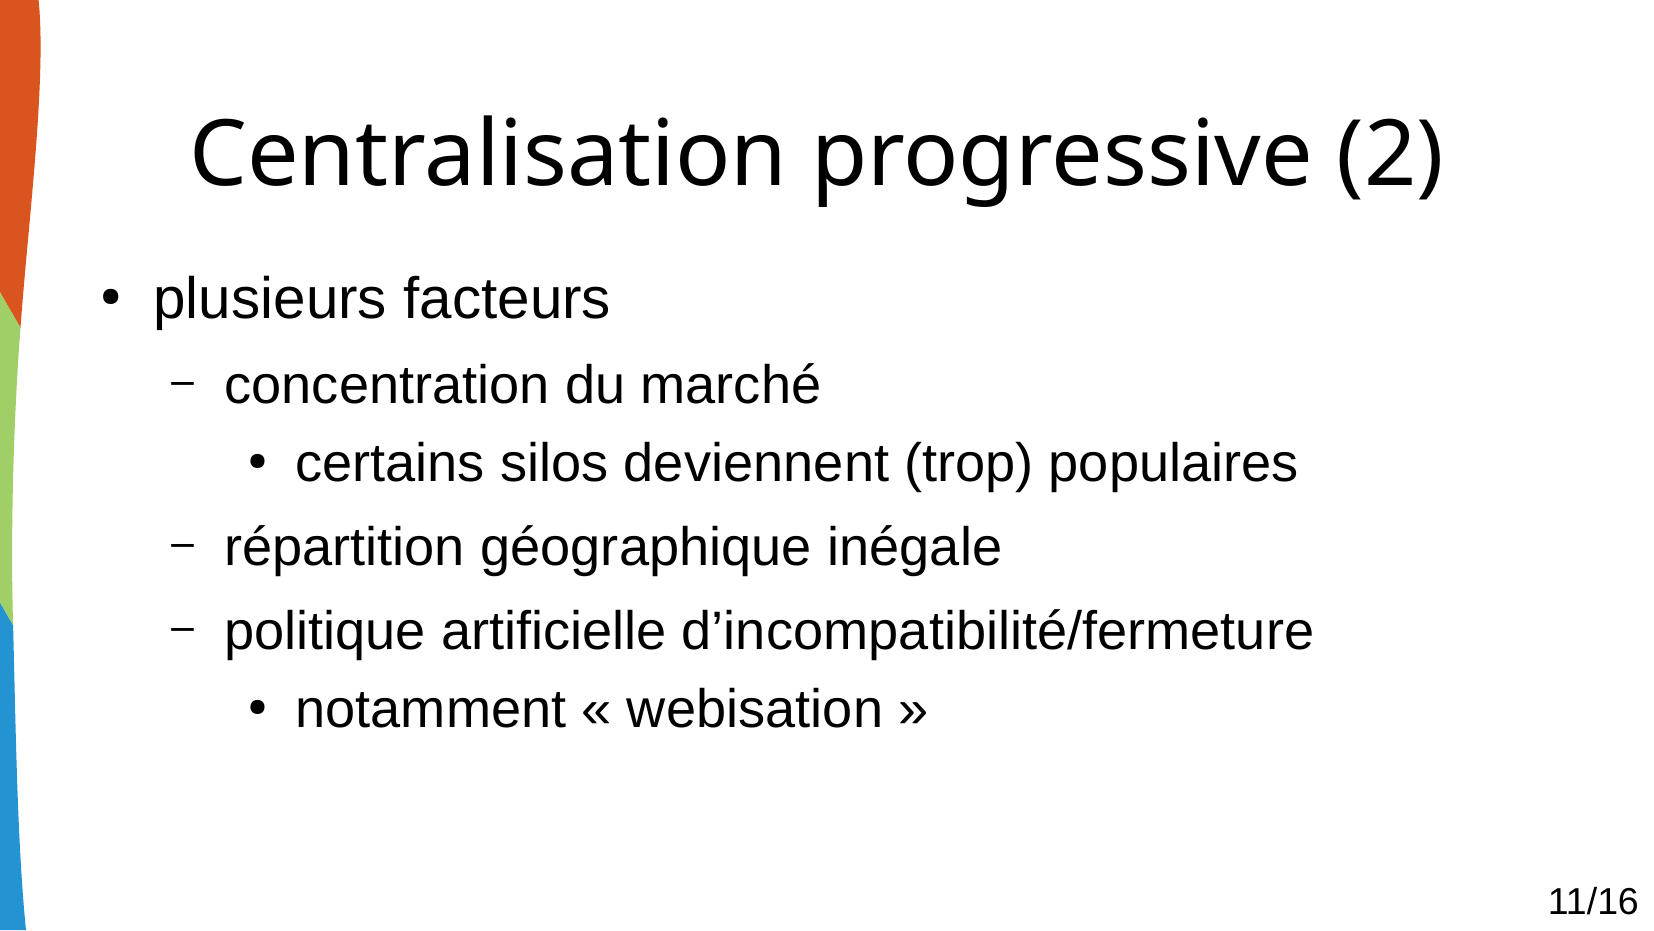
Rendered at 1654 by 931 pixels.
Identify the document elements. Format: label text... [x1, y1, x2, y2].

list plusieurs facteurs concentration du marché certains silos deviennent (trop) populaires répartition géographique inégale politique artificielle d’incompatibilité/fermeture notamment « webisation » [82, 265, 1571, 857]
title Centralisation progressive (2) [104, 72, 1530, 229]
